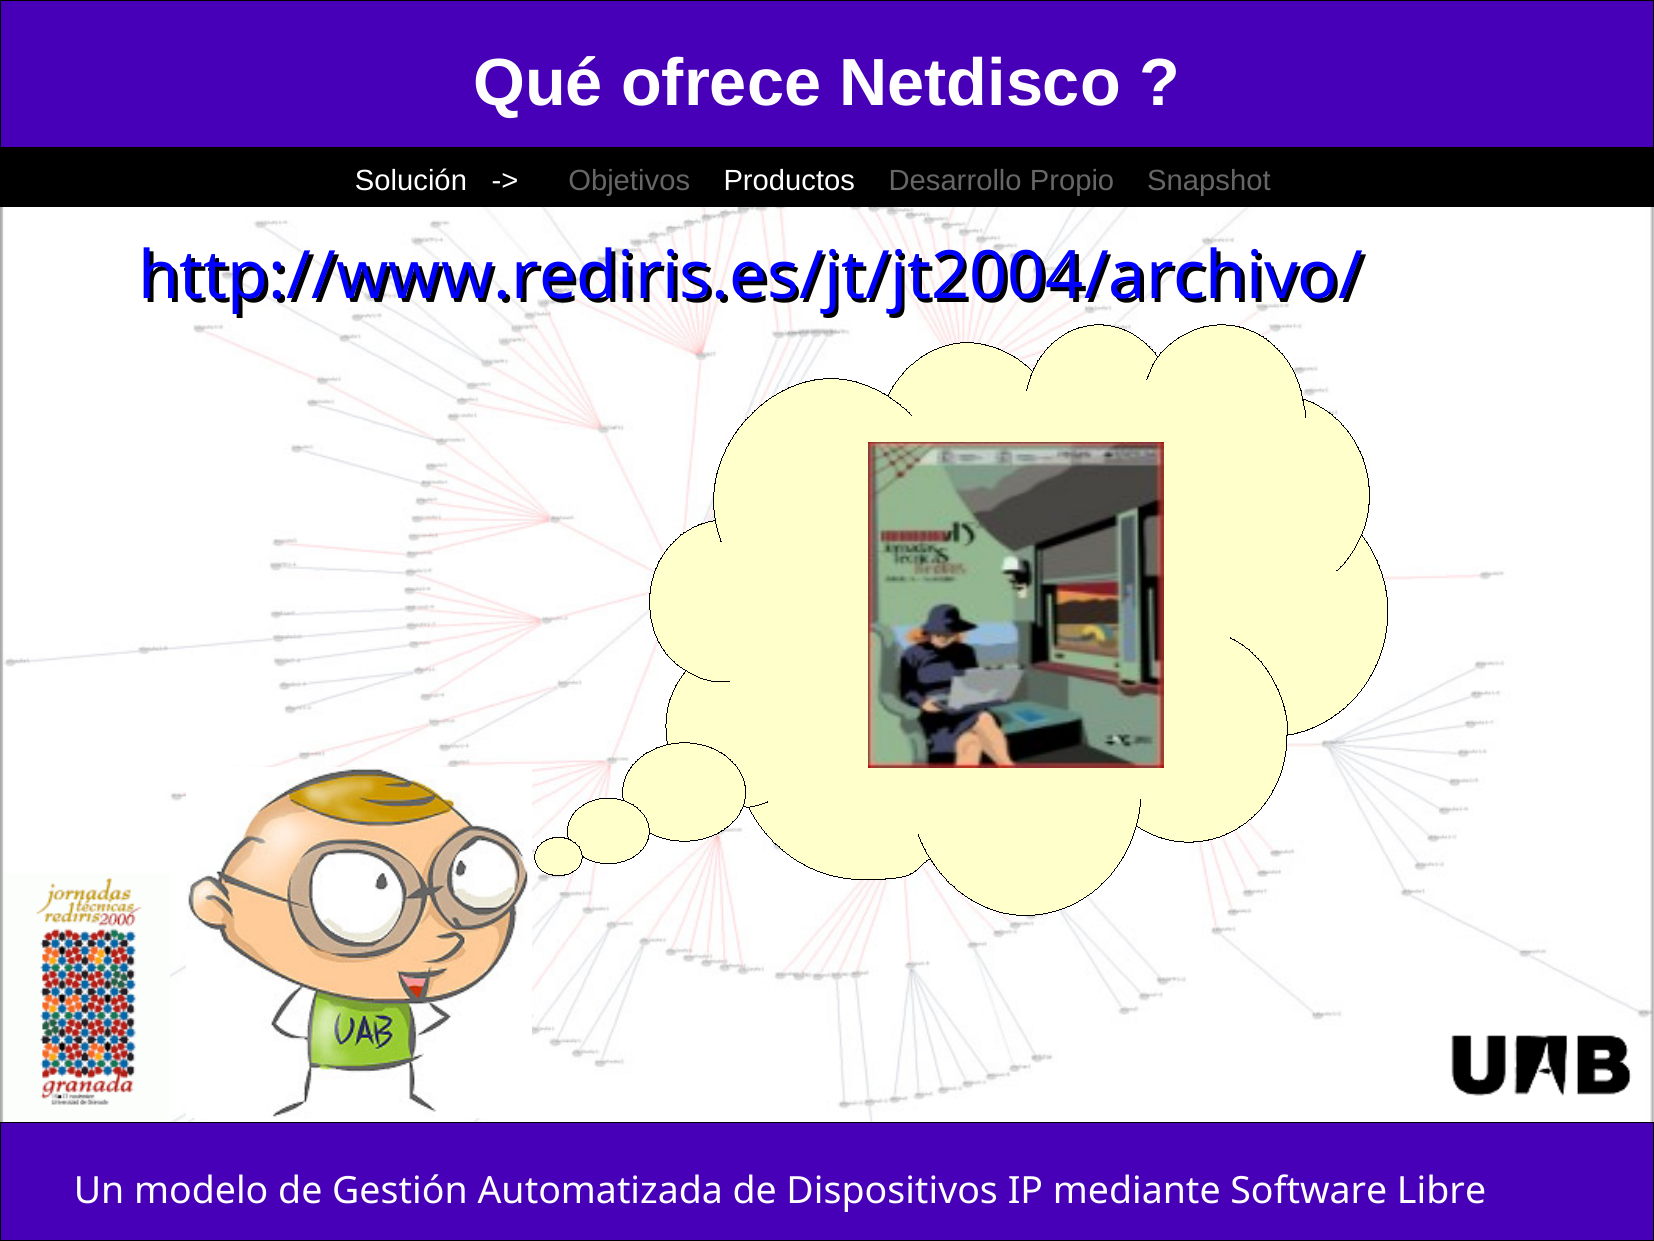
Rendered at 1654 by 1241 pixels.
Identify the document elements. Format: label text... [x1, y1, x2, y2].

text_box http://www.rediris.es/jt/jt2004/archivo/ [135, 284, 1524, 316]
picture [0, 284, 1654, 1122]
title Solución -> Objetivos Productos Desarrollo Propio Snapshot [0, 76, 1654, 284]
title Qué ofrece Netdisco ? [0, 11, 1654, 76]
text_box [534, 324, 1388, 916]
